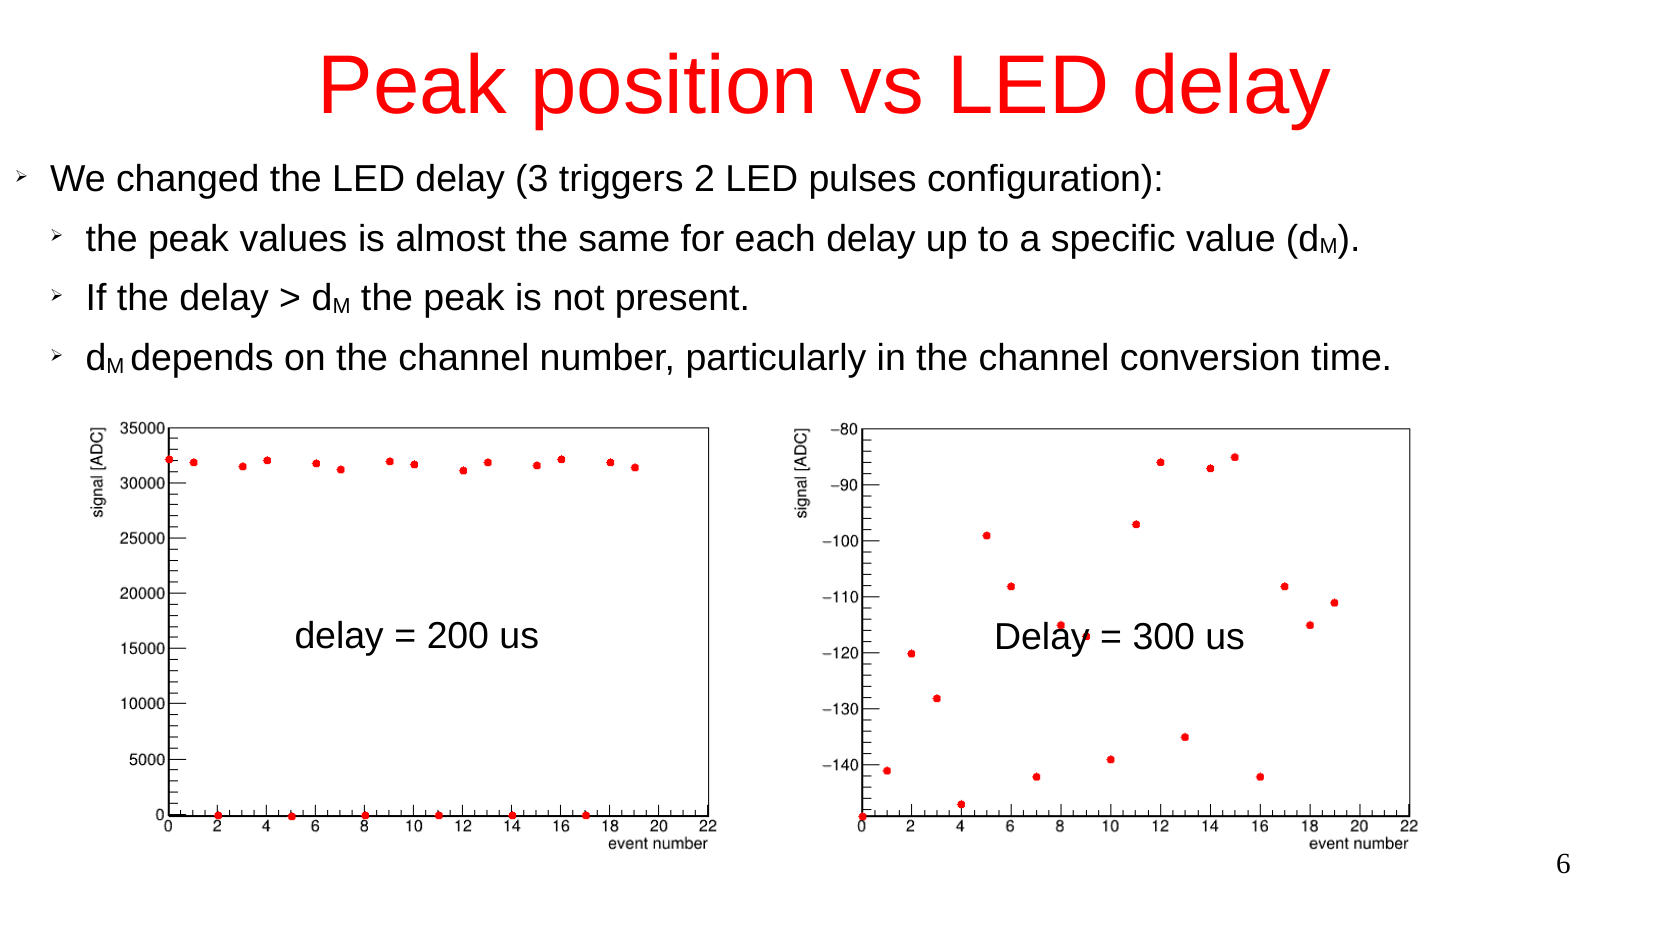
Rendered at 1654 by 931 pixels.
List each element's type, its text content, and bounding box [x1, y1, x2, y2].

text_box We changed the LED delay (3 triggers 2 LED pulses configuration): the peak values is almost the same for each delay up to a specific value (dM). If the delay > dM the peak is not present. dM depends on the channel number, particularly in the channel conversion time. [0, 150, 1613, 386]
picture [787, 409, 1452, 863]
picture [83, 408, 751, 863]
title Peak position vs LED delay [37, 7, 1613, 150]
